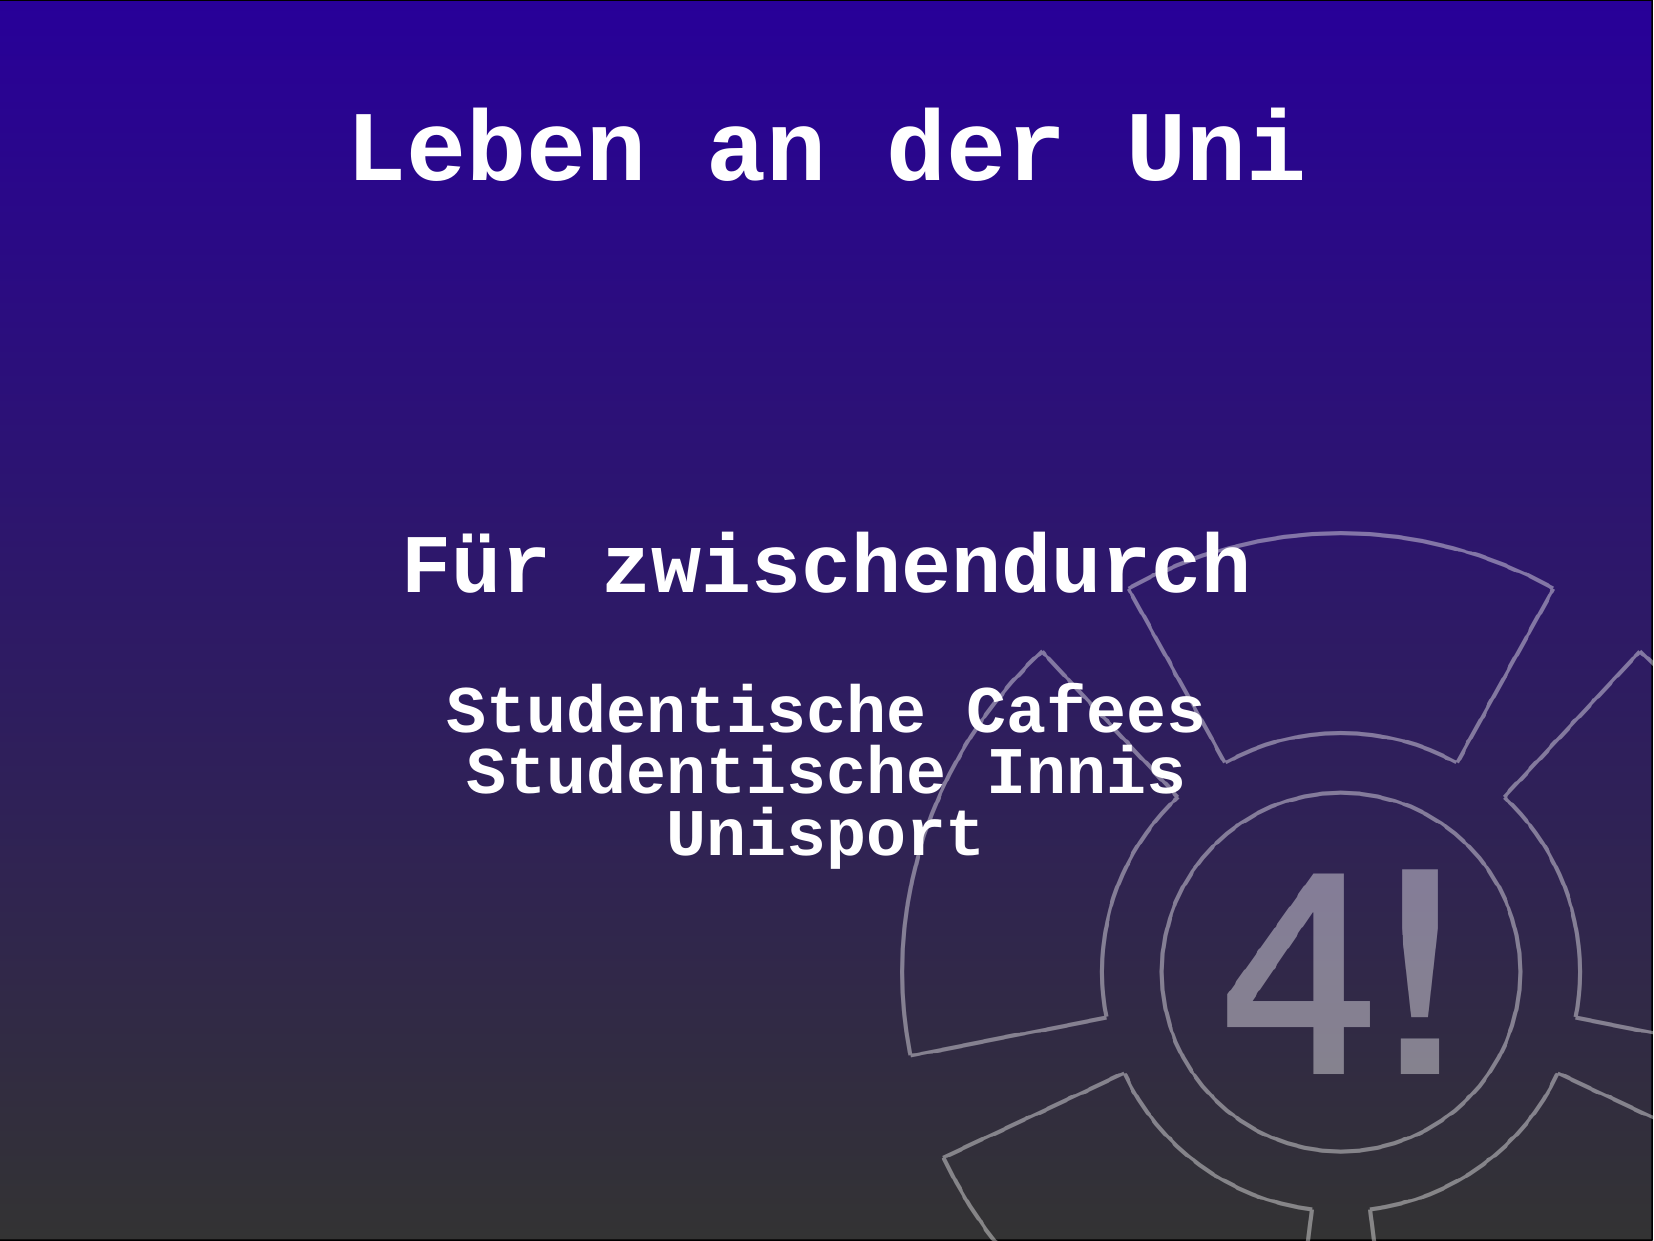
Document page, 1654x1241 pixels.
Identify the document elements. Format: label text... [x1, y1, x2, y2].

subtitle Für zwischendurch Studentische Cafees Studentische Innis Unisport [82, 297, 1571, 1102]
title Leben an der Uni [82, 56, 1571, 249]
picture [900, 531, 1653, 1241]
